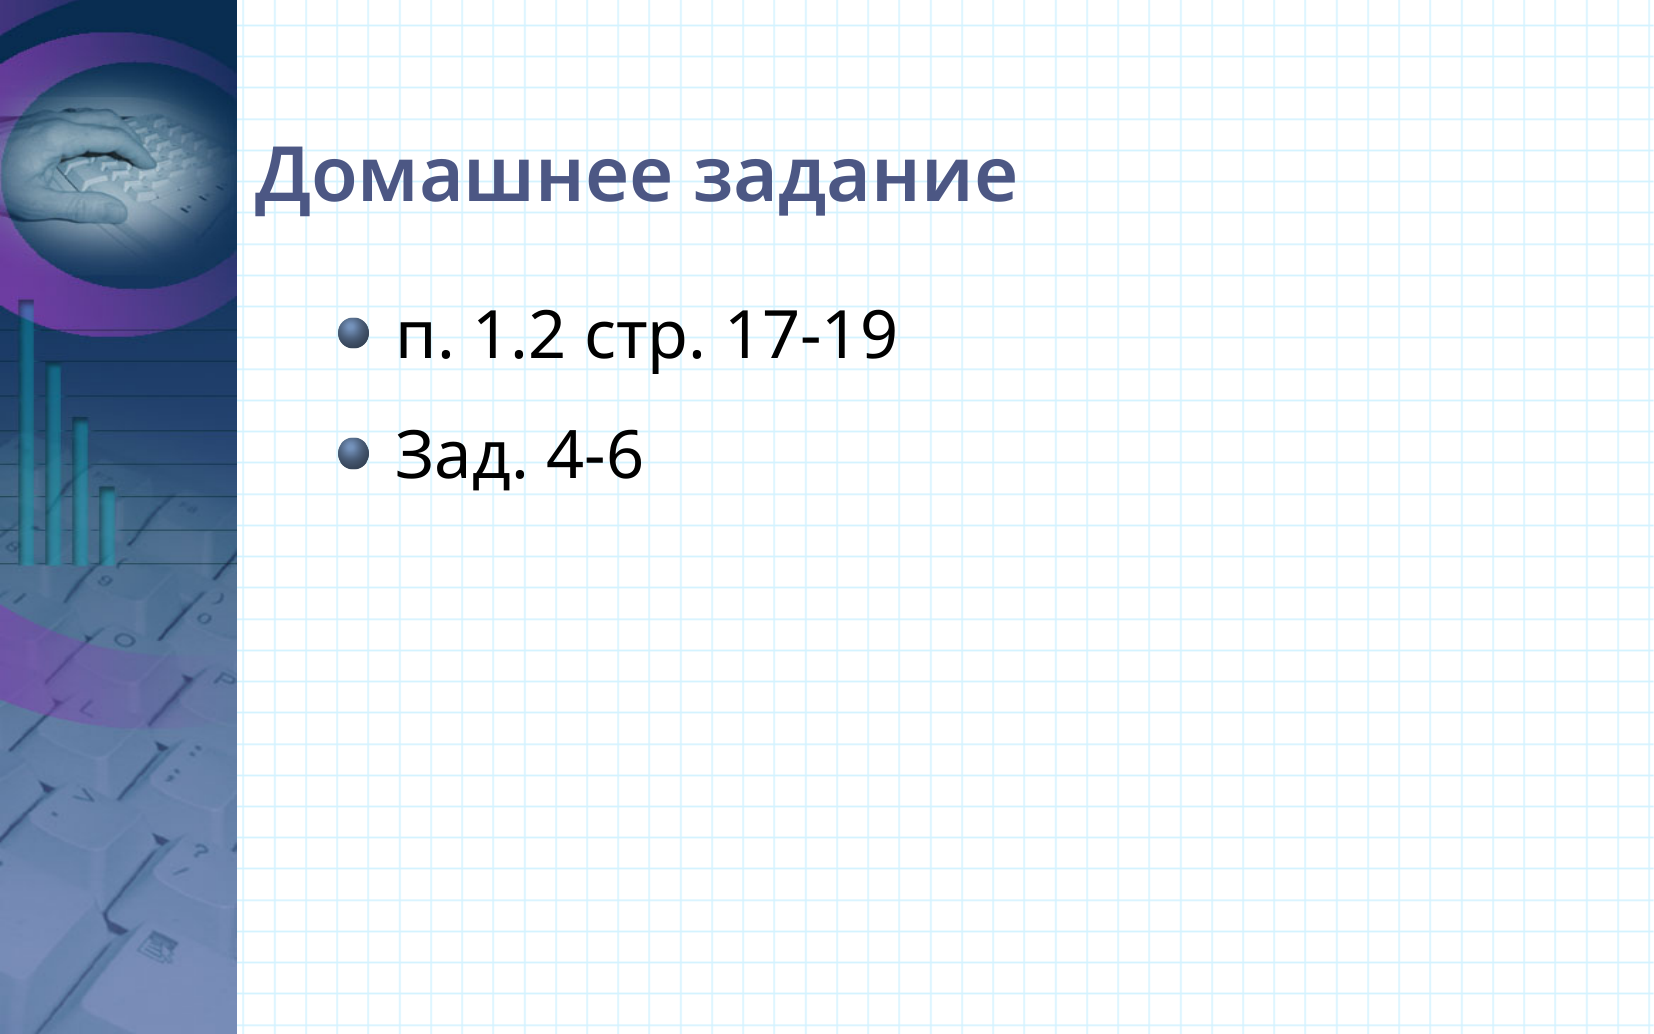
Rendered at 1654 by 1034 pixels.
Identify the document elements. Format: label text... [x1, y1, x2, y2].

list п. 1.2 стр. 17-19 Зад. 4-6 [254, 287, 1640, 887]
picture [0, 0, 1654, 1034]
title Домашнее задание [254, 85, 1640, 259]
